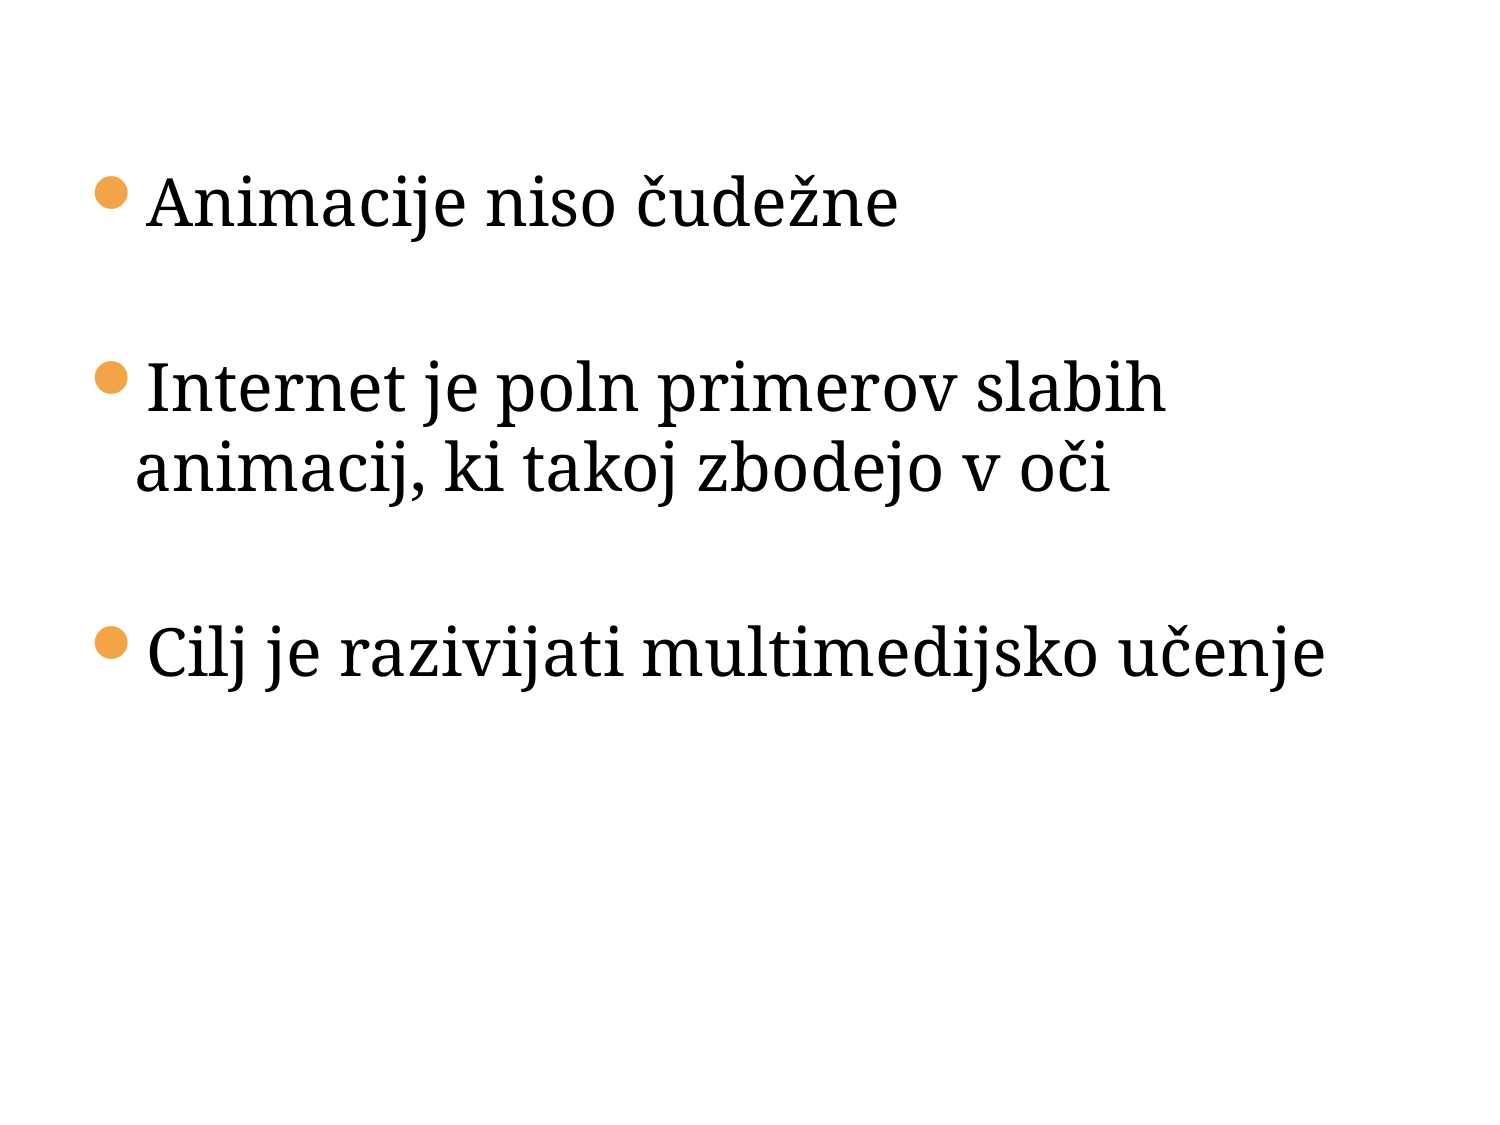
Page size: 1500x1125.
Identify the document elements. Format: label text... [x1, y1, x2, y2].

list Animacije niso čudežne Internet je poln primerov slabih animacij, ki takoj zbodejo v oči Cilj je razivijati multimedijsko učenje [75, 152, 1425, 1000]
